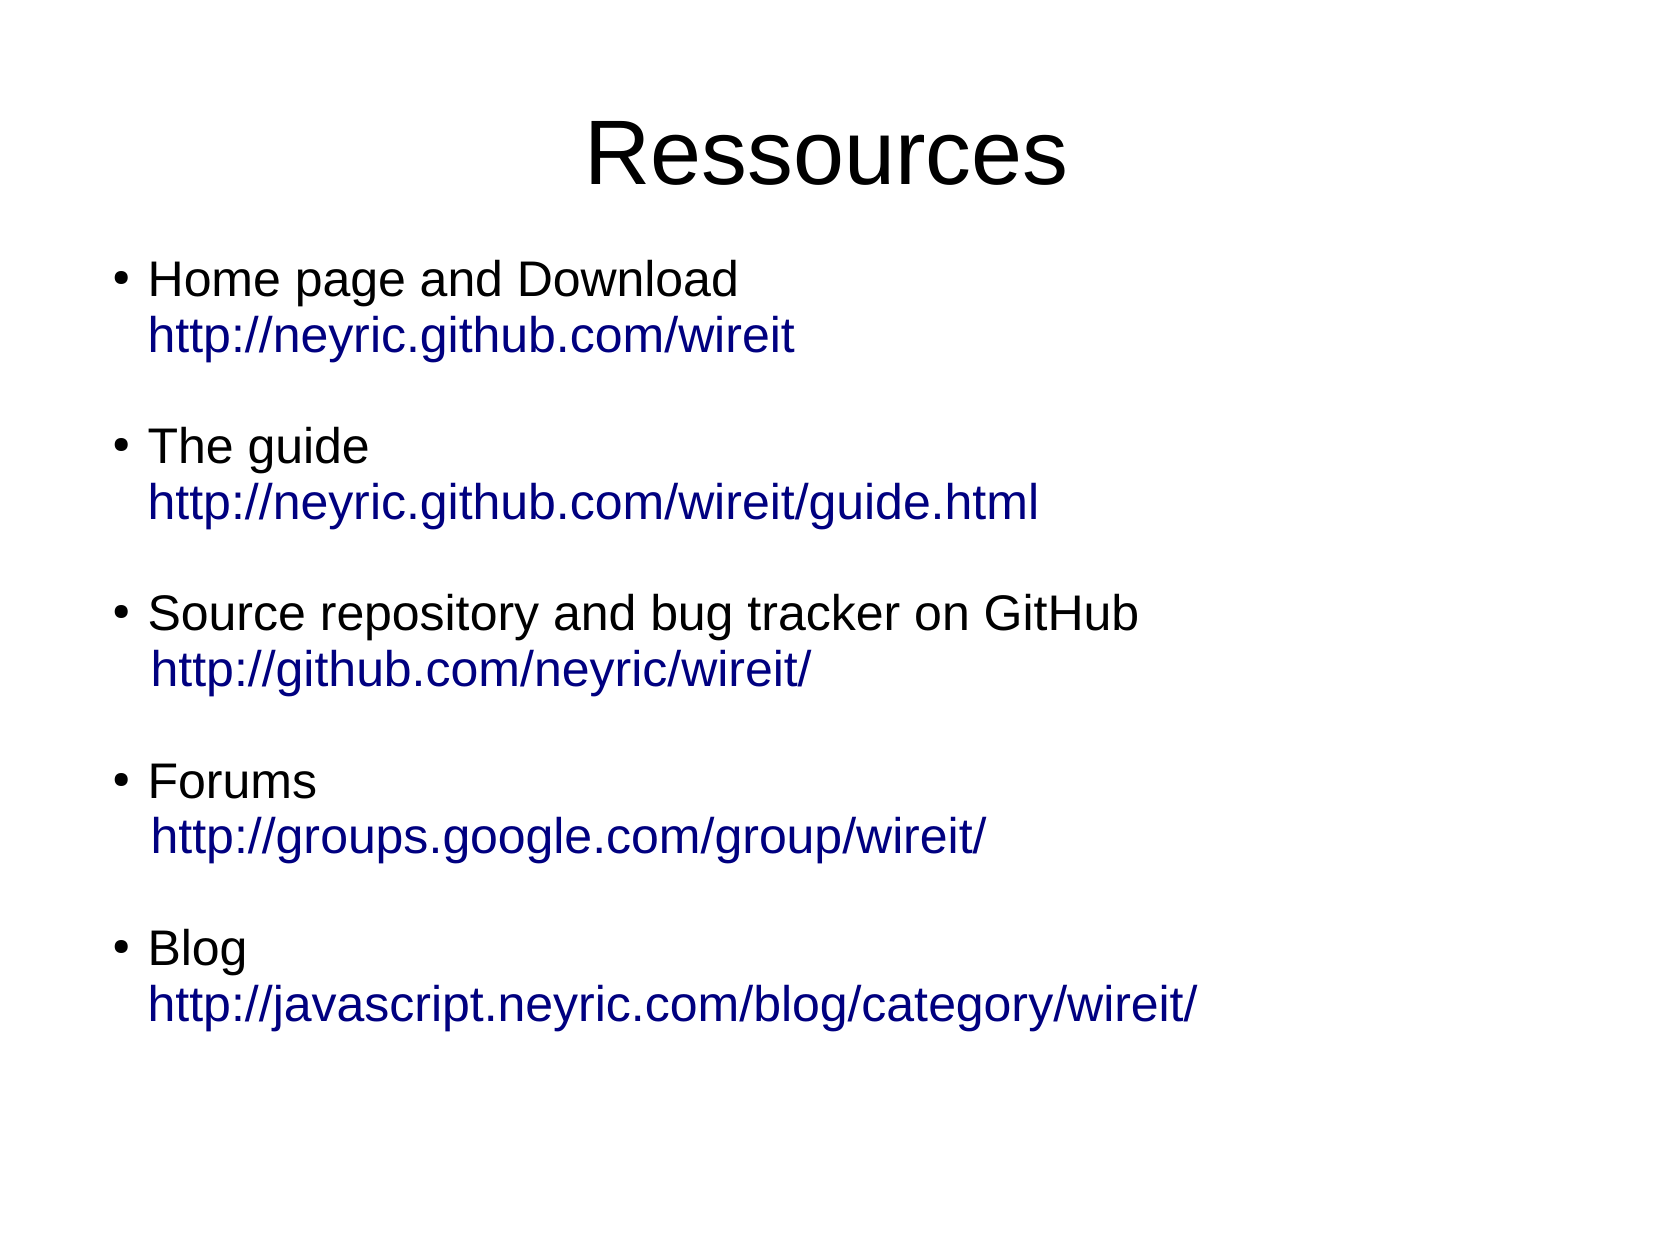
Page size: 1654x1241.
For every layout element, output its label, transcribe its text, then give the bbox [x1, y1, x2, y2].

title Ressources [82, 56, 1571, 250]
subtitle Home page and Download http://neyric.github.com/wireit The guide http://neyric.github.com/wireit/guide.html Source repository and bug tracker on GitHub http://github.com/neyric/wireit/ Forums http://groups.google.com/group/wireit/ Blog http://javascript.neyric.com/blog/category/wireit/ [76, 251, 1565, 1144]
